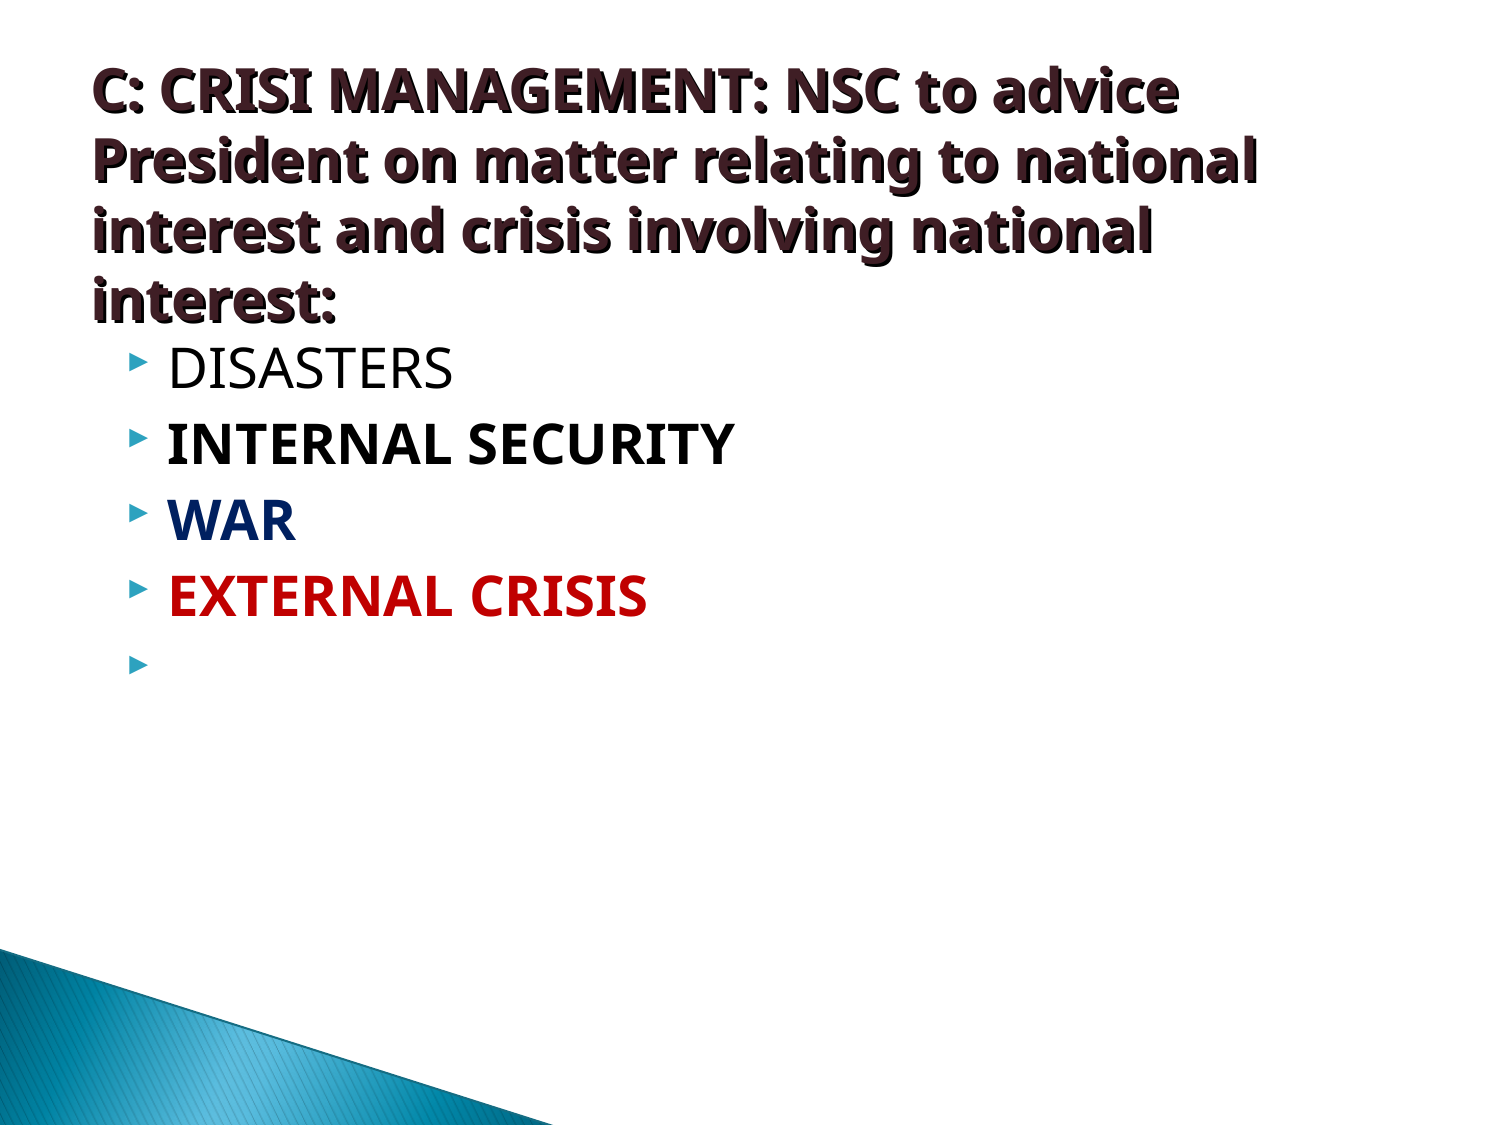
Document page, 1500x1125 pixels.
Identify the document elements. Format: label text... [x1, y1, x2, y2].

list DISASTERS INTERNAL SECURITY WAR EXTERNAL CRISIS [75, 324, 1426, 1005]
title C: CRISI MANAGEMENT: NSC to advice President on matter relating to national interest and crisis involving national interest: [75, 45, 1426, 233]
